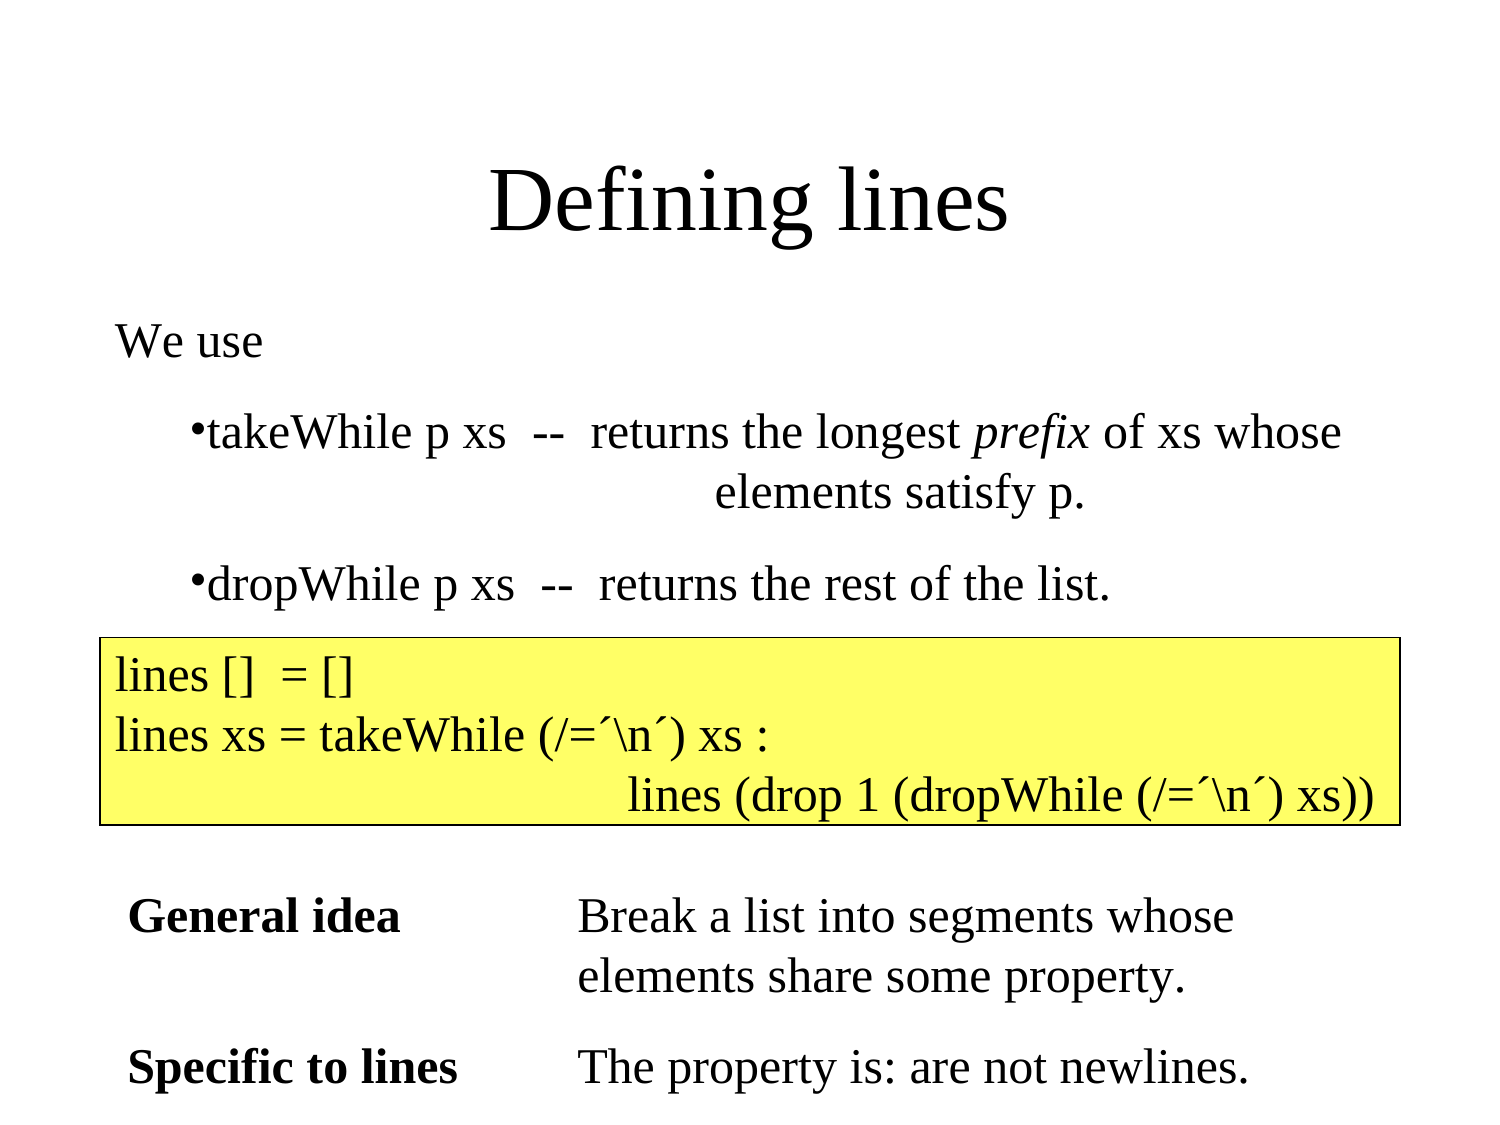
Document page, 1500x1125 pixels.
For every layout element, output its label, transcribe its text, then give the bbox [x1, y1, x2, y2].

title Defining lines [112, 99, 1388, 288]
text_box lines [] = [] lines xs = takeWhile (/=´\n´) xs : lines (drop 1 (dropWhile (/=´\n´) xs)) [99, 637, 1401, 825]
text_box General idea Break a list into segments whose elements share some property. Specific to lines The property is: are not newlines. [112, 875, 1388, 1102]
text_box We use takeWhile p xs -- returns the longest prefix of xs whose elements satisfy p. dropWhile p xs -- returns the rest of the list. [99, 299, 1401, 618]
